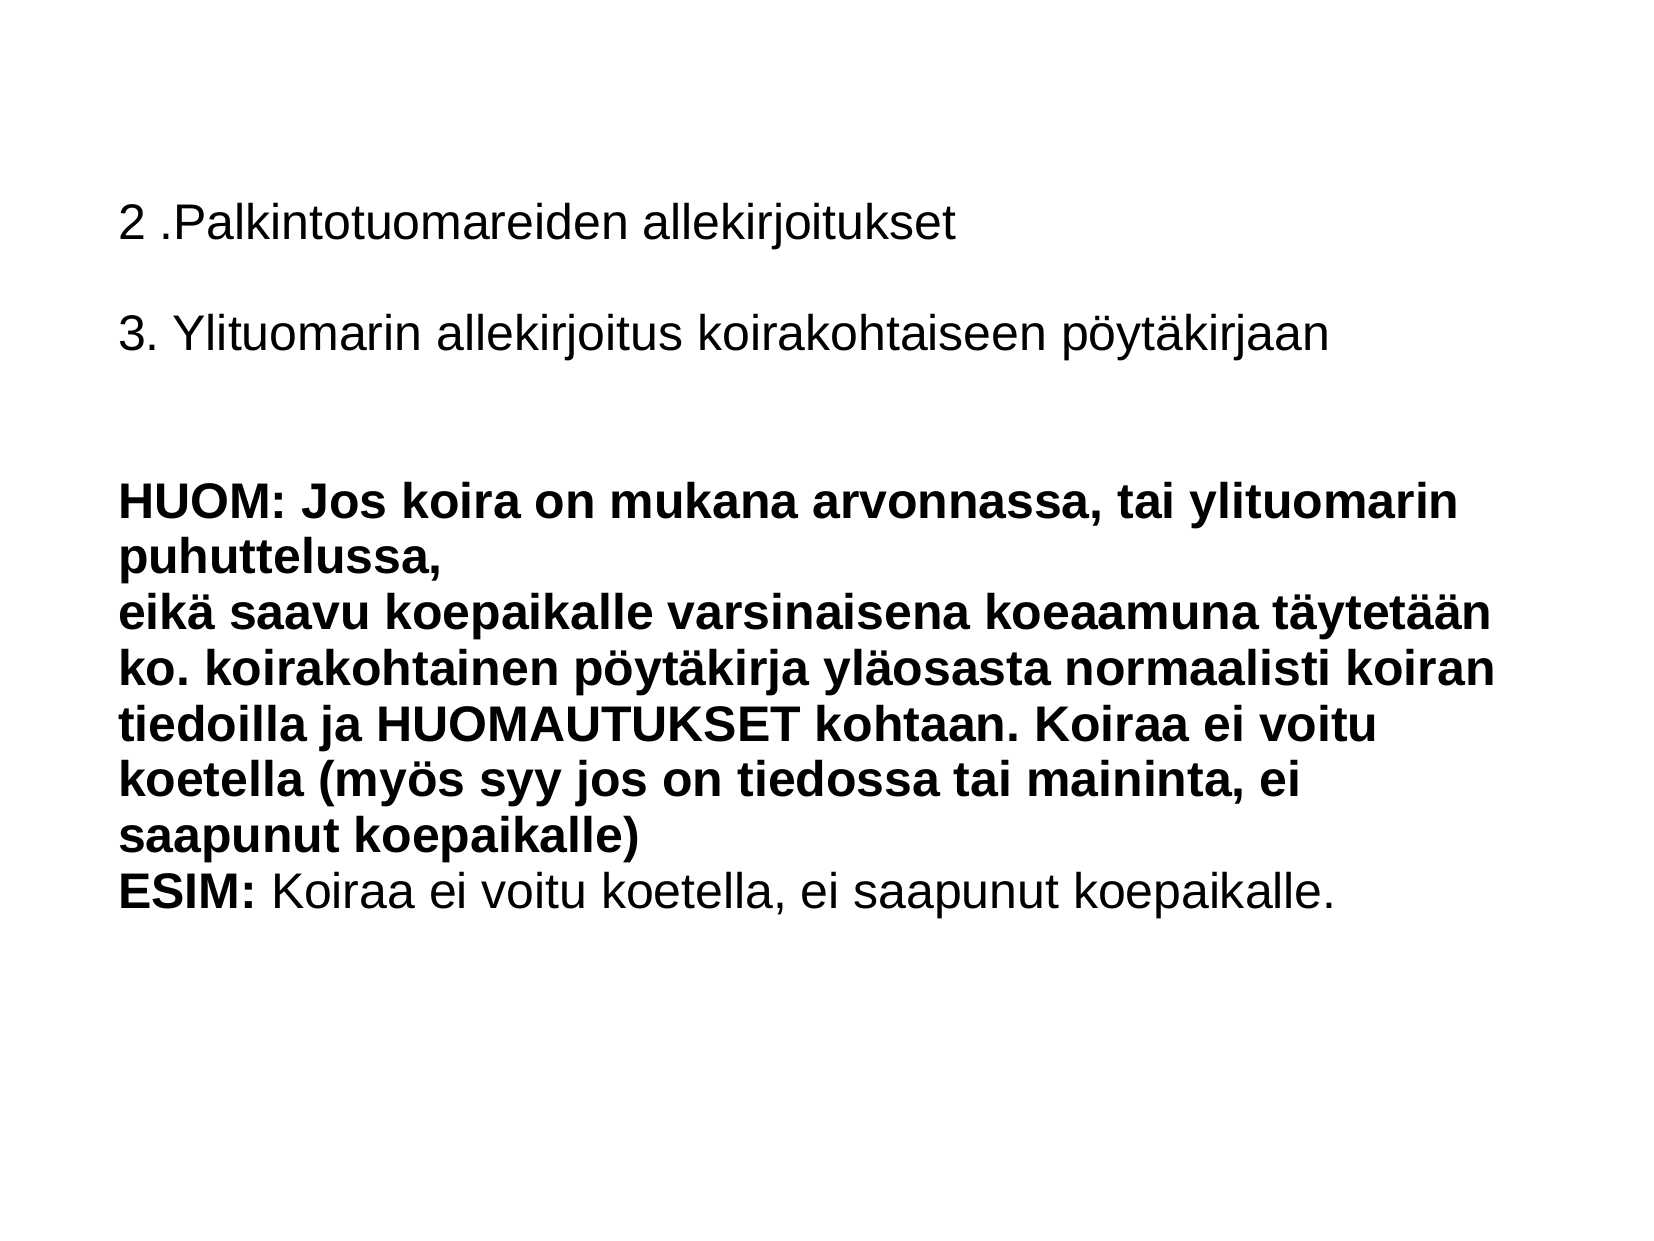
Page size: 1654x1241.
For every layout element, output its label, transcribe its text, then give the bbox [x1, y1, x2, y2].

subtitle 2 .Palkintotuomareiden allekirjoitukset 3. Ylituomarin allekirjoitus koirakohtaiseen pöytäkirjaan HUOM: Jos koira on mukana arvonnassa, tai ylituomarin puhuttelussa, eikä saavu koepaikalle varsinaisena koeaamuna täytetään ko. koirakohtainen pöytäkirja yläosasta normaalisti koiran tiedoilla ja HUOMAUTUKSET kohtaan. Koiraa ei voitu koetella (myös syy jos on tiedossa tai maininta, ei saapunut koepaikalle) ESIM: Koiraa ei voitu koetella, ei saapunut koepaikalle. [118, 112, 1506, 945]
